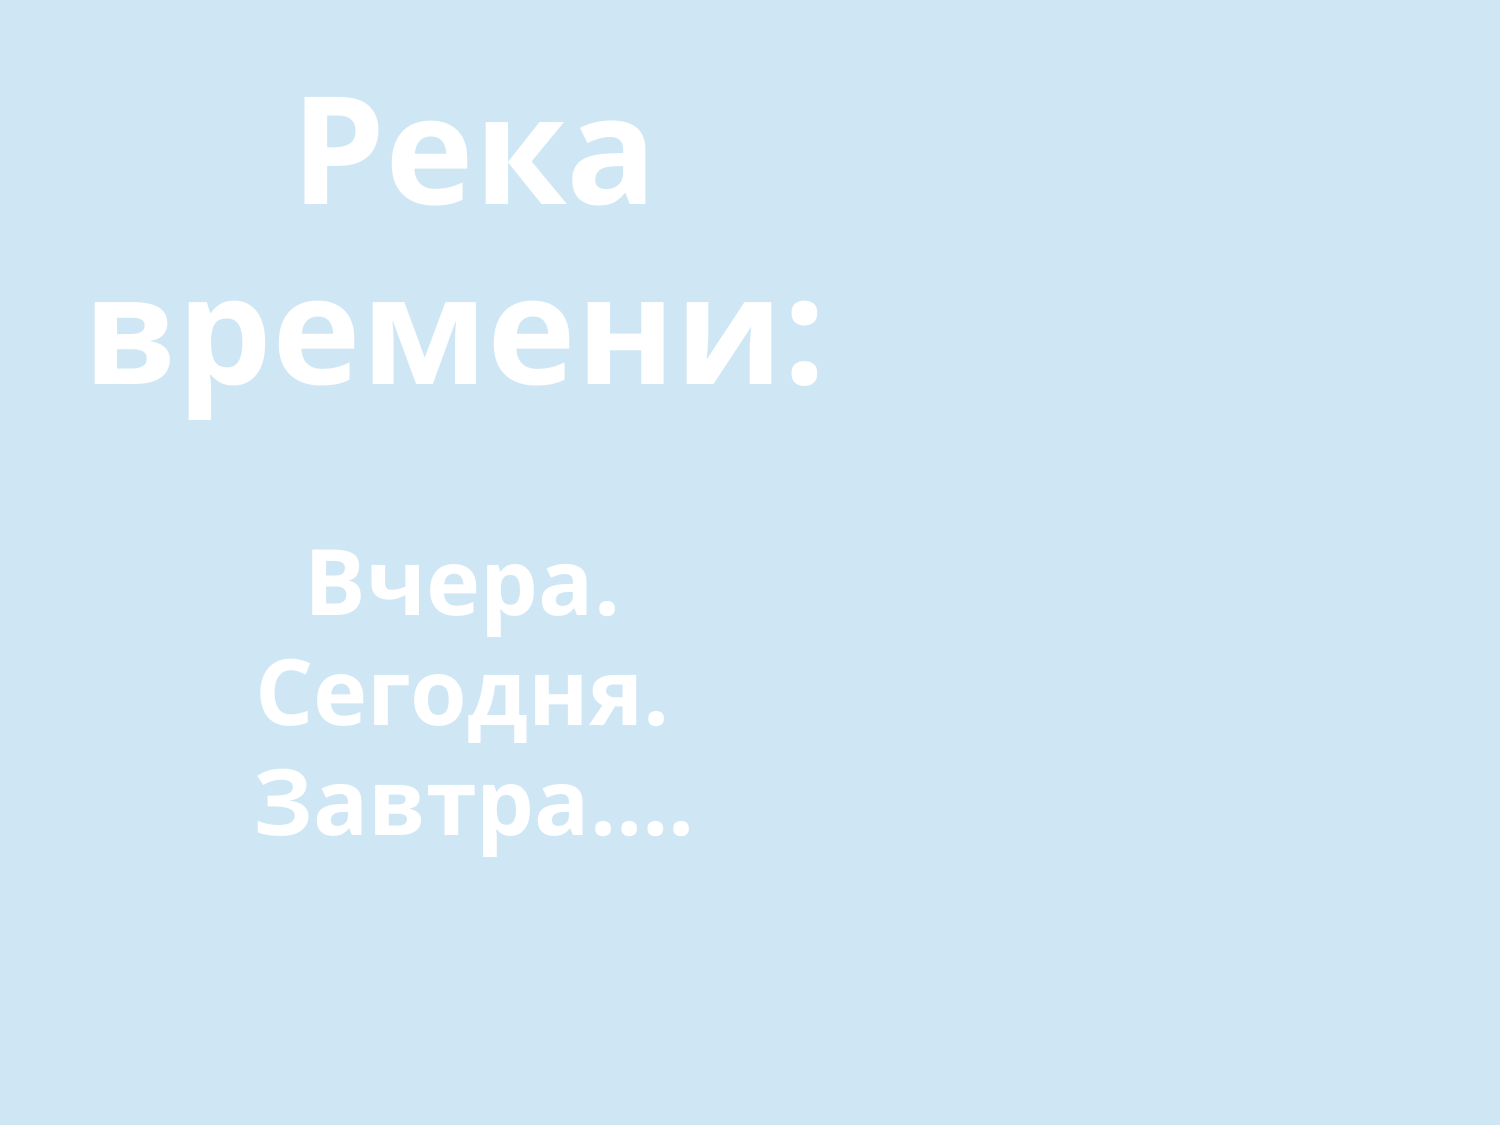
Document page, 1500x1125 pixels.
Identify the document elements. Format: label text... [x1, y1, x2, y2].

title Река времени: Вчера. Сегодня. Завтра…. [0, 46, 950, 832]
